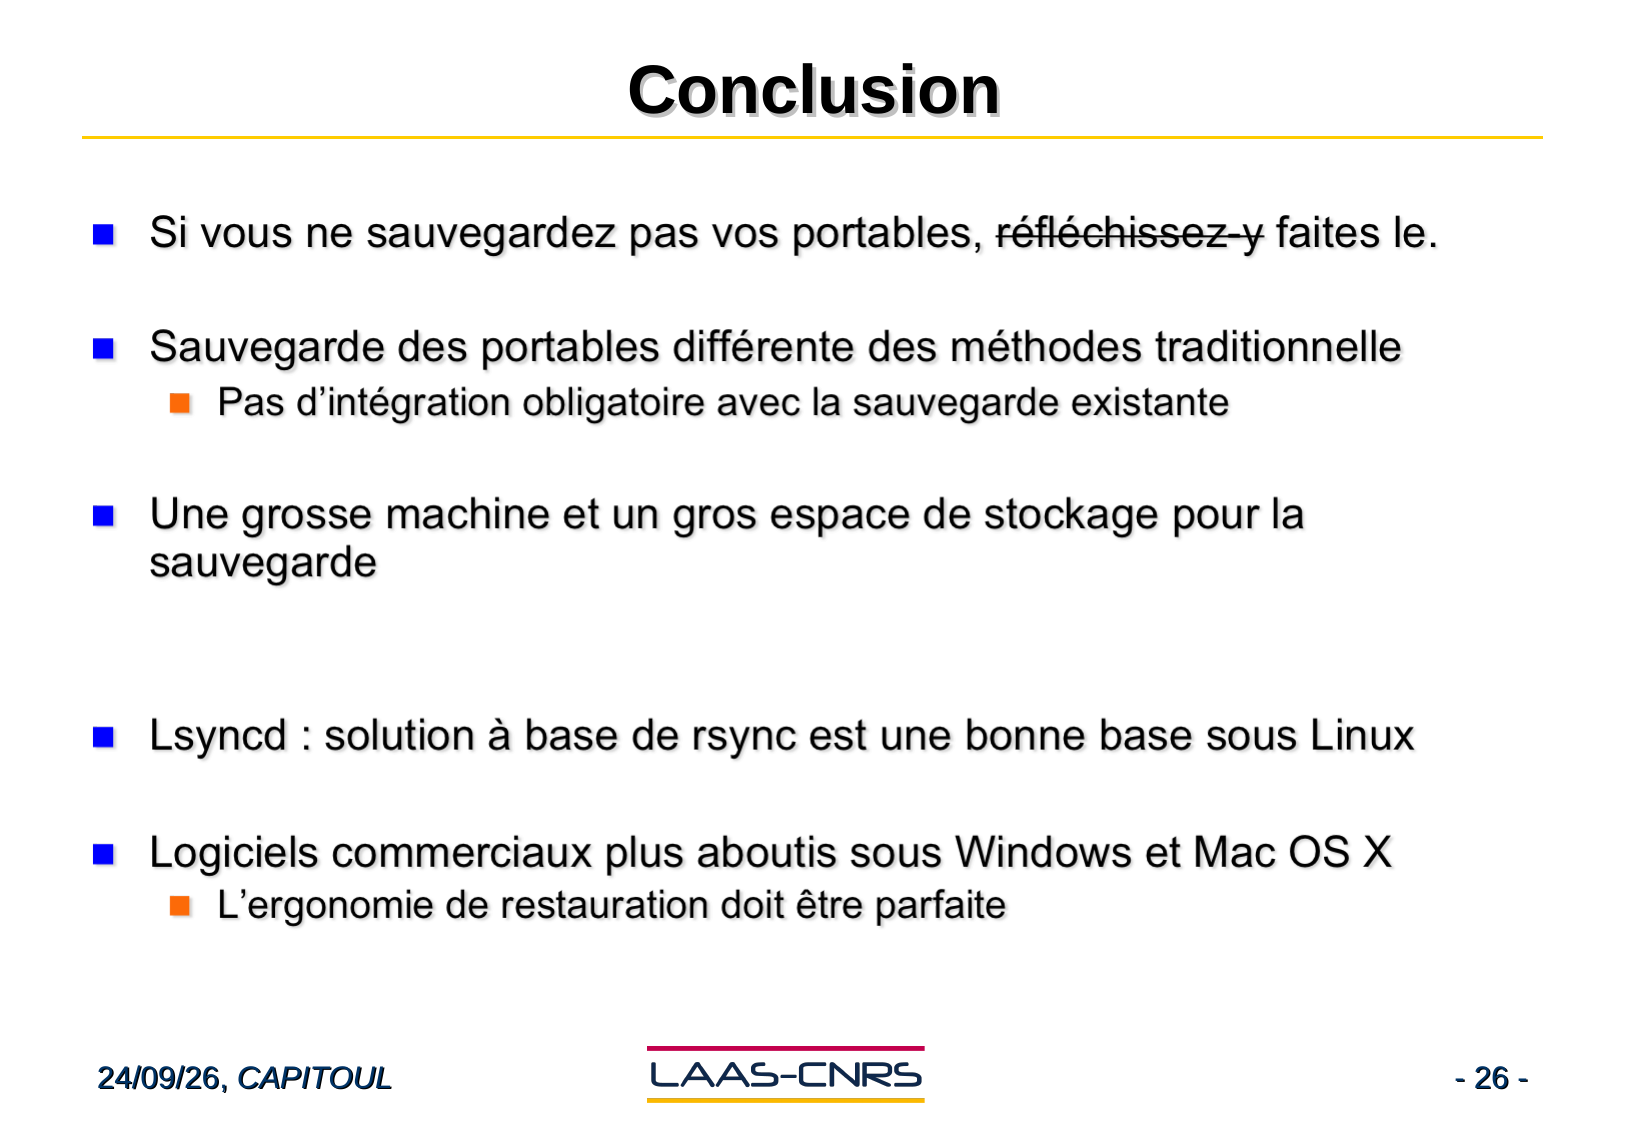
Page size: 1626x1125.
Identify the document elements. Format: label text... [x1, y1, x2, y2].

picture [647, 1046, 925, 1109]
text_box - <number> - [1164, 1024, 1544, 1103]
picture [75, 199, 1539, 980]
title Conclusion [83, 0, 1546, 173]
text_box 24/04/14, CAPITOUL [81, 1024, 461, 1103]
